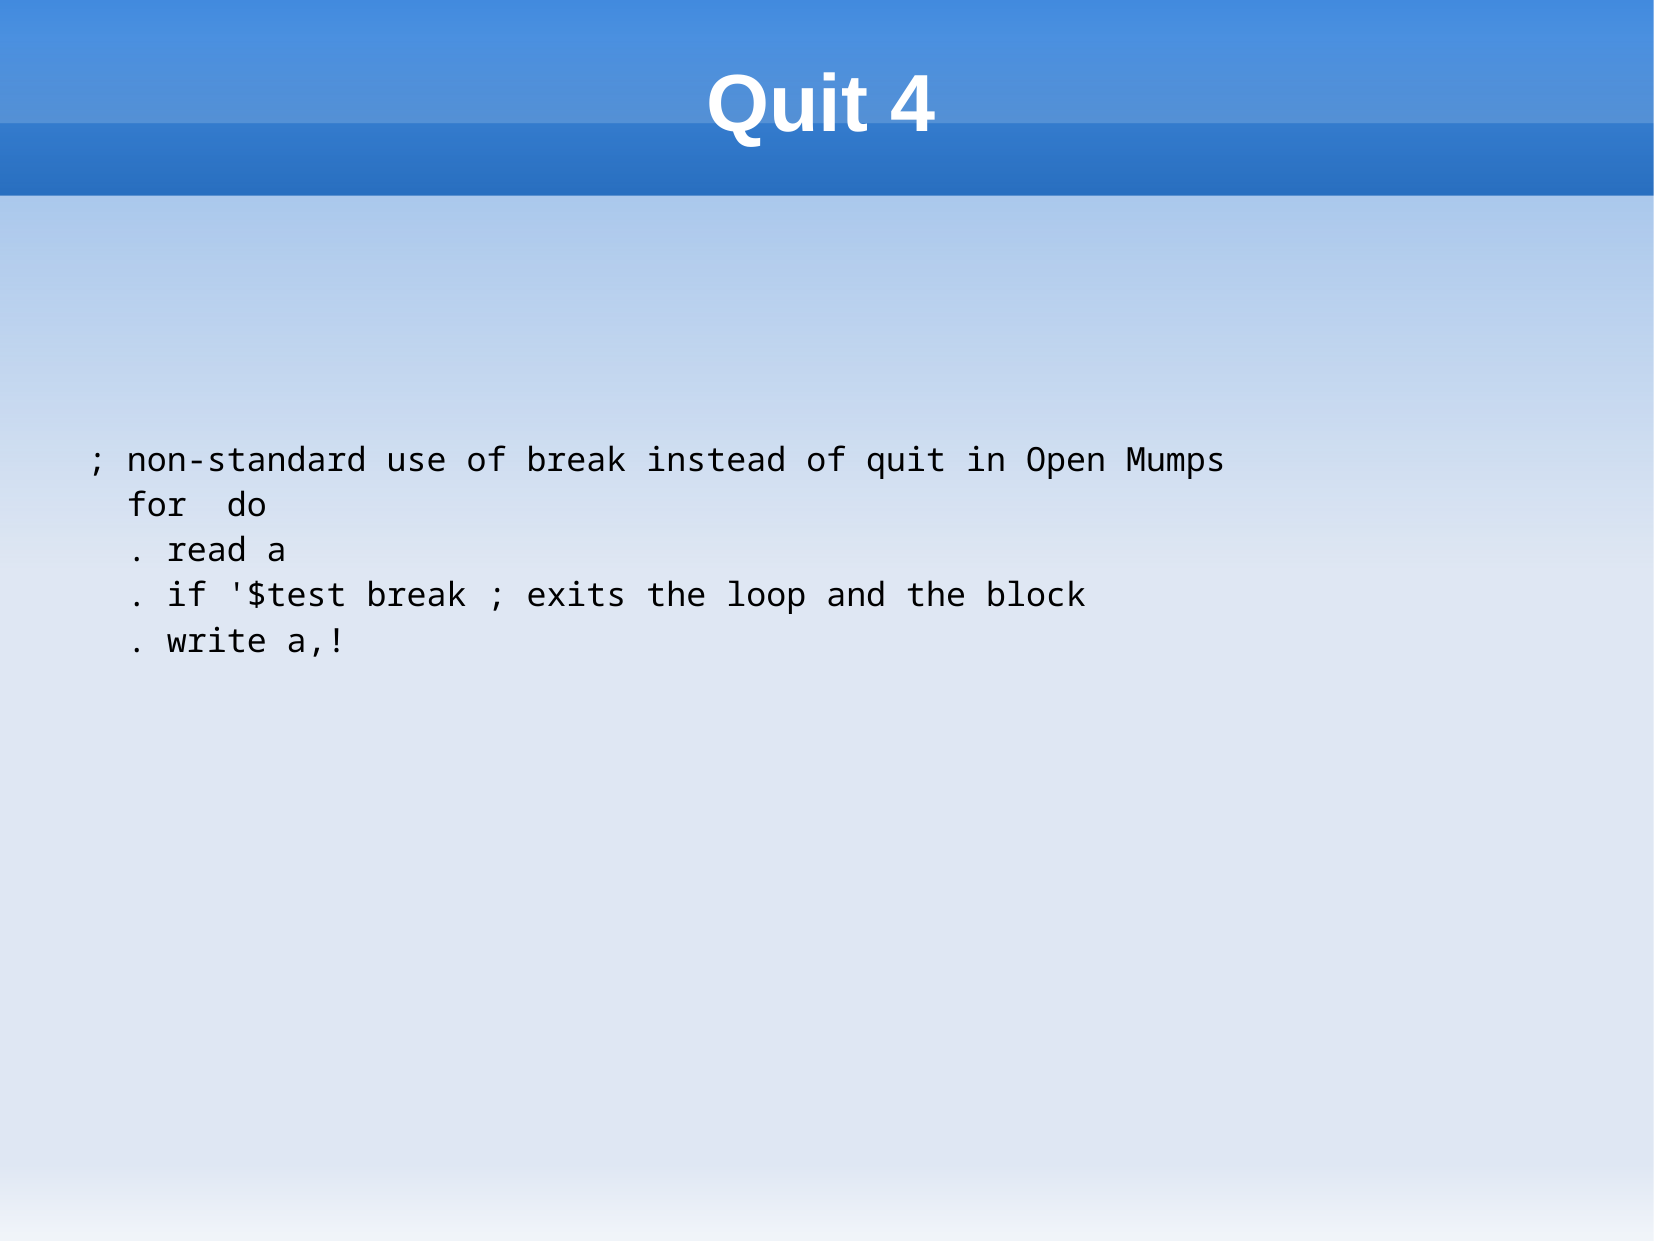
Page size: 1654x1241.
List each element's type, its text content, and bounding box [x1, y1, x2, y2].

picture [0, 0, 1654, 1241]
title Quit 4 [76, 0, 1565, 208]
list ; non-standard use of break instead of quit in Open Mumps for do . read a . if '$test break ; exits the loop and the block . write a,! [86, 300, 1576, 1119]
